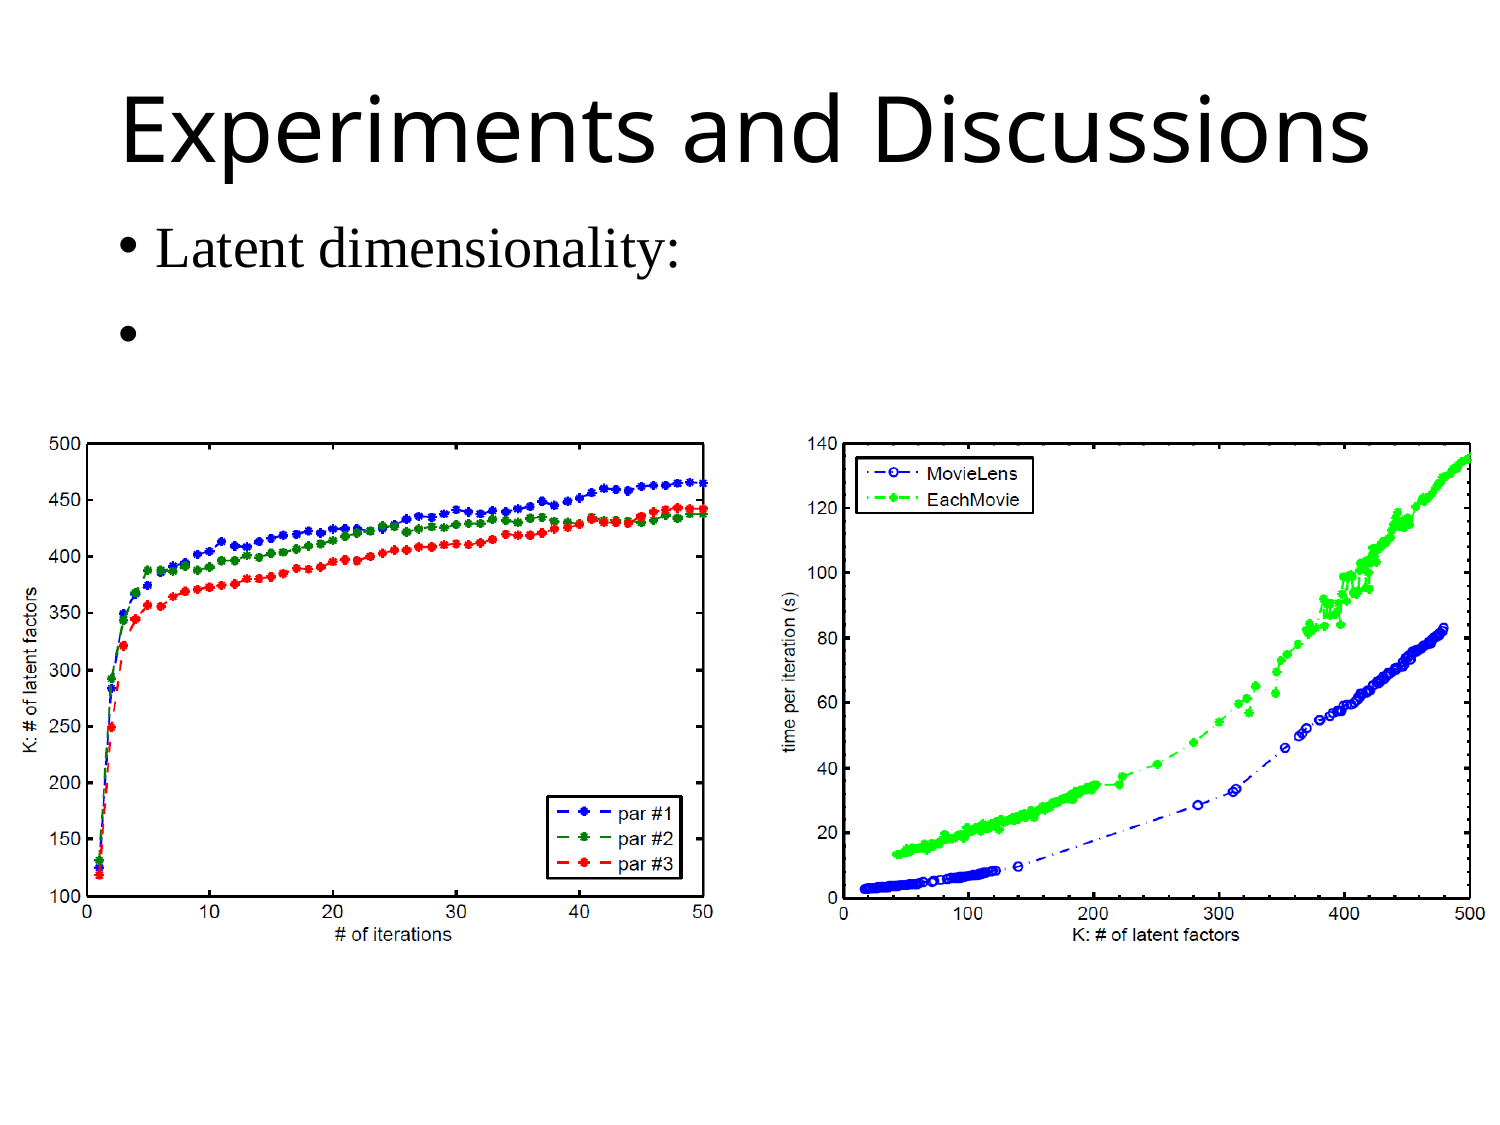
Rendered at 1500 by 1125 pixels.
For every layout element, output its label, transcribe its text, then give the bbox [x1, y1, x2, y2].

picture [772, 432, 1487, 947]
picture [13, 432, 714, 947]
text_box Experiments and Discussions [103, 58, 1397, 208]
text_box Latent dimensionality: [103, 209, 1459, 1035]
